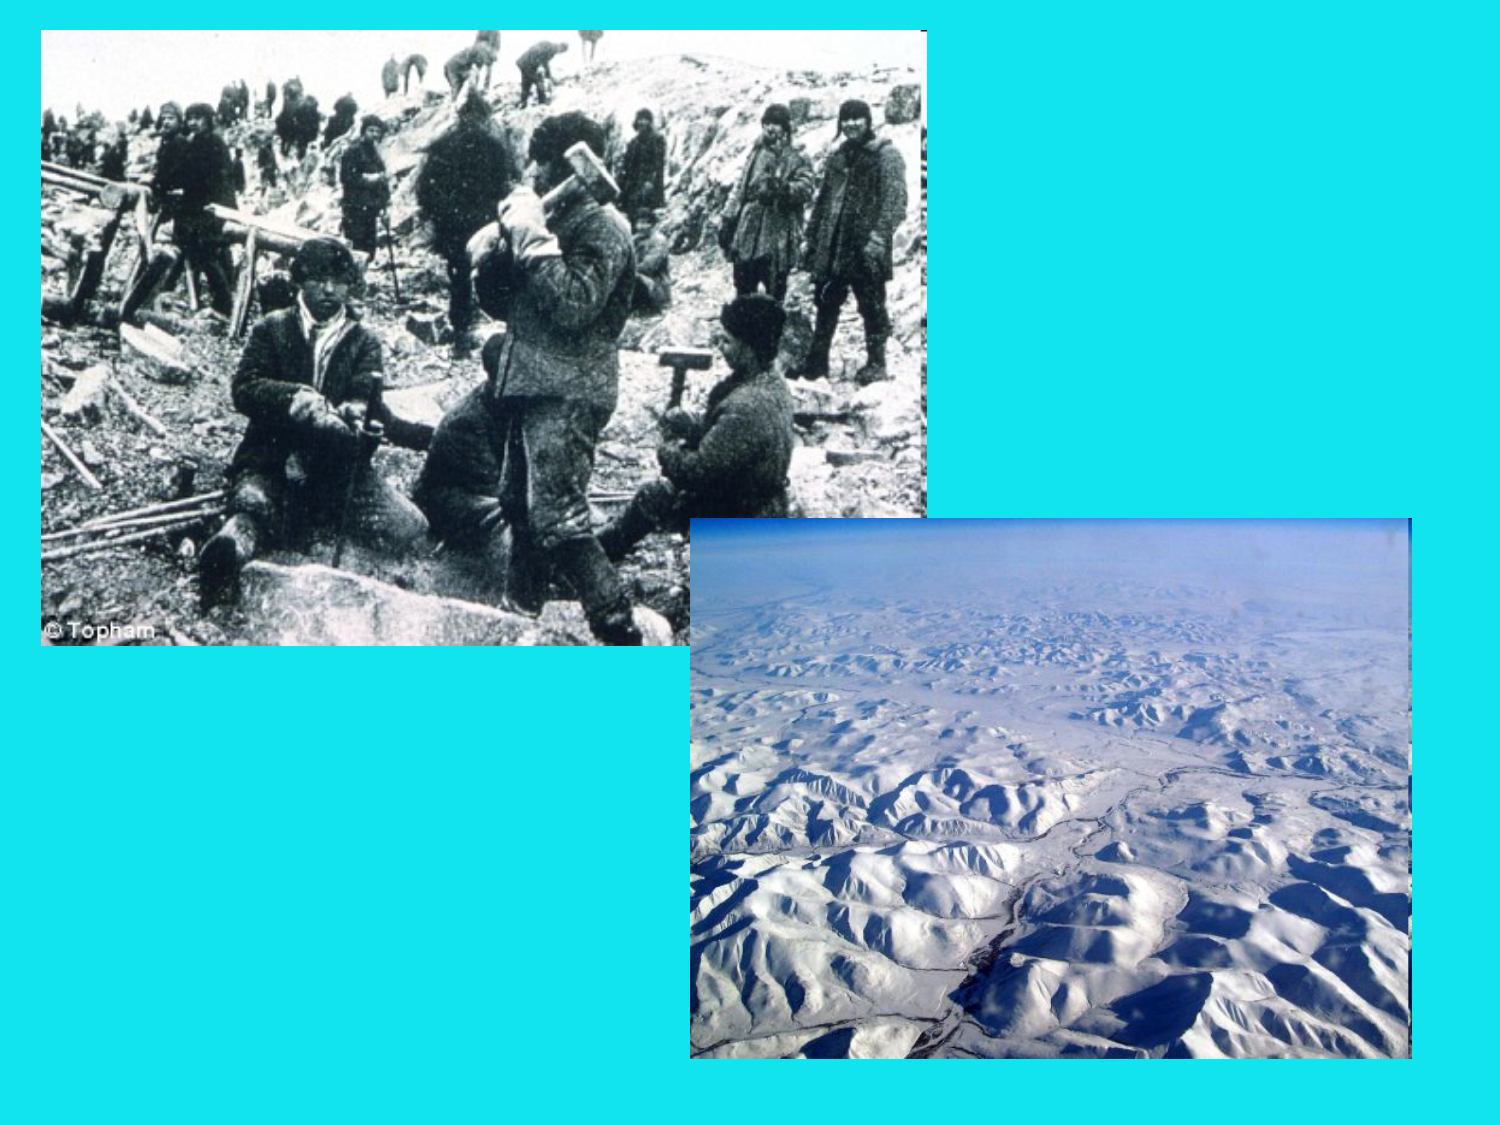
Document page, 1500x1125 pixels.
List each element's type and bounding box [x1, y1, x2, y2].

picture [41, 30, 1412, 1059]
